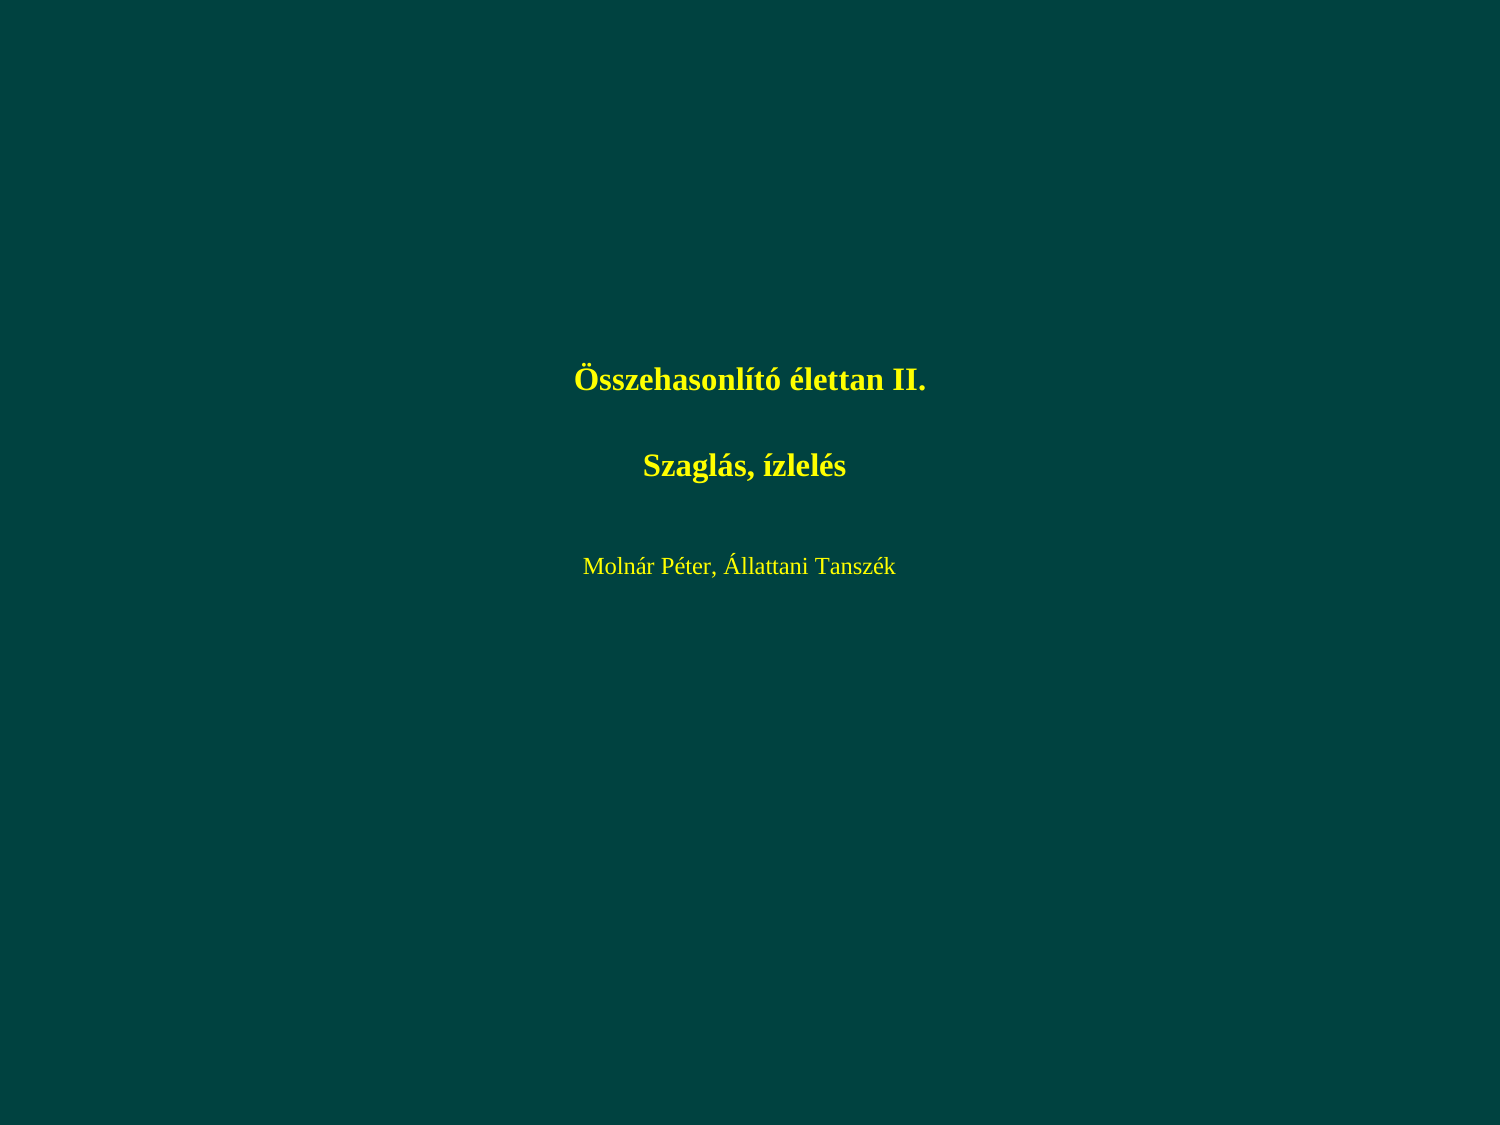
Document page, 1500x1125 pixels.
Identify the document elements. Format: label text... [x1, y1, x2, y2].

text_box Összehasonlító élettan II. Szaglás, ízlelés Molnár Péter, Állattani Tanszék [112, 349, 1388, 591]
